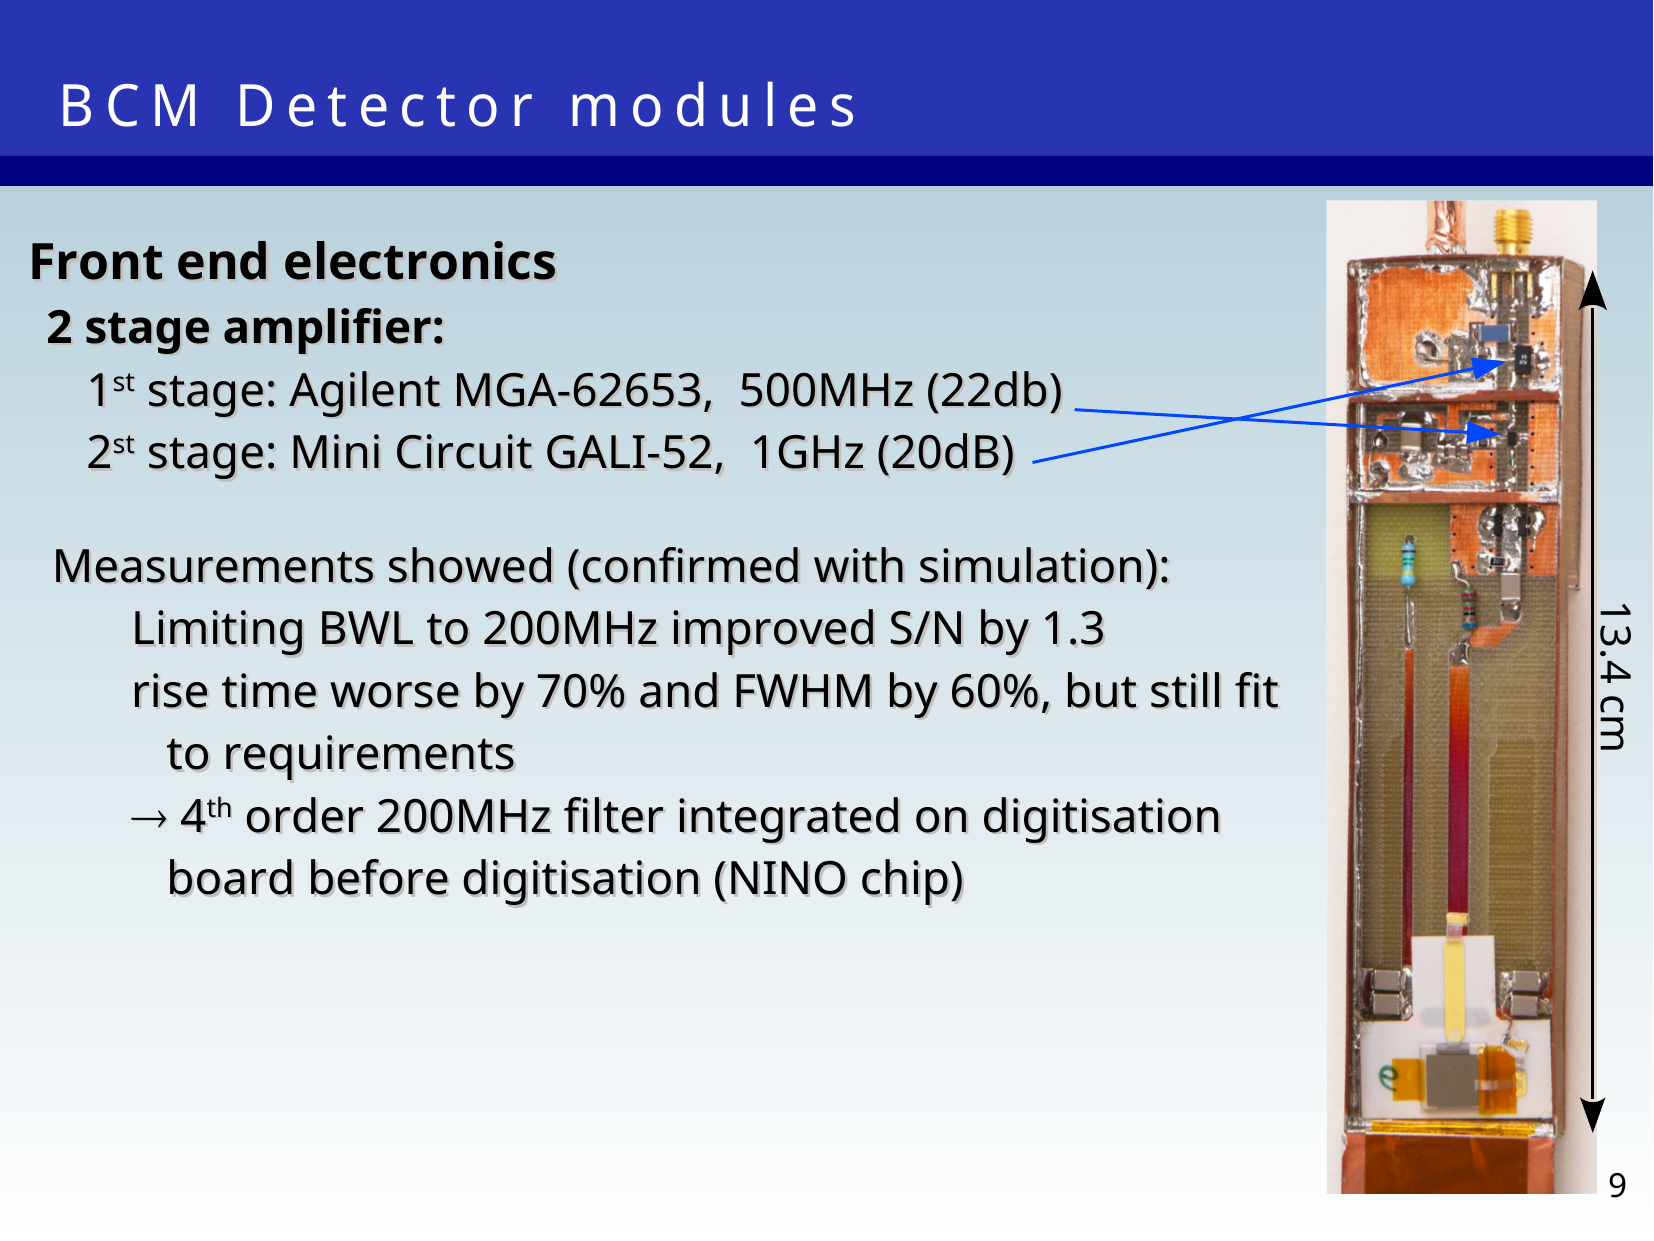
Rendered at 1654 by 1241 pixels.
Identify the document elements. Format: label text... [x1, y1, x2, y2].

picture [1326, 200, 1597, 1194]
title BCM Detector modules [58, 29, 1613, 178]
text_box 13.4 cm [1587, 586, 1653, 763]
text_box Front end electronics 2 stage amplifier: 1st stage: Agilent MGA-62653, 500MHz (22db) 2st stage: Mini Circuit GALI-52, 1GHz (20dB) Measurements showed (confirmed with simulation): Limiting BWL to 200MHz improved S/N by 1.3 rise time worse by 70% and FWHM by 60%, but still fit to requirements  4th order 200MHz filter integrated on digitisation board before digitisation (NINO chip) [24, 230, 1303, 1001]
